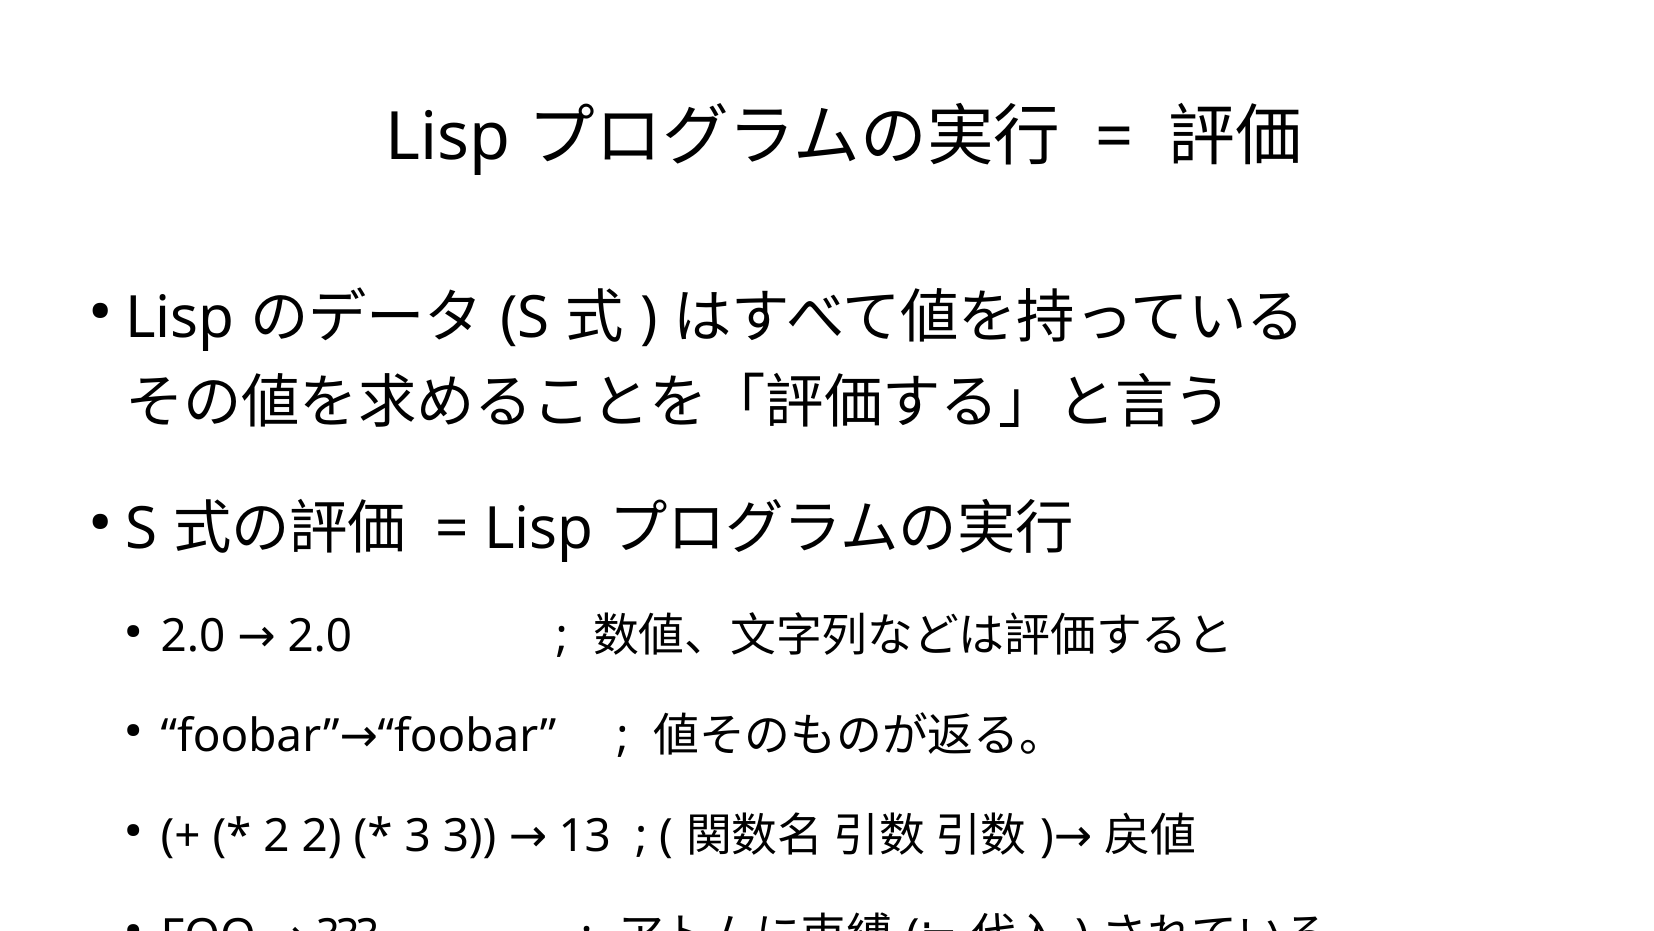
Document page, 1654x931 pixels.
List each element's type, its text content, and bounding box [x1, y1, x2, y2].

text_box Lispプログラムの実行 = 評価 Lispのデータ(S式)はすべて値を持っている その値を求めることを「評価する」と言う S式の評価 = Lispプログラムの実行 2.0 → 2.0 ; 数値、文字列などは評価すると “foobar”→“foobar” ; 値そのものが返る。 (+ (* 2 2) (* 3 3)) → 13 ; (関数名 引数 引数)→戻値 FOO → ??? ; アトムに束縛(≒代入)されている ; 値を返す。 [75, 75, 1613, 863]
